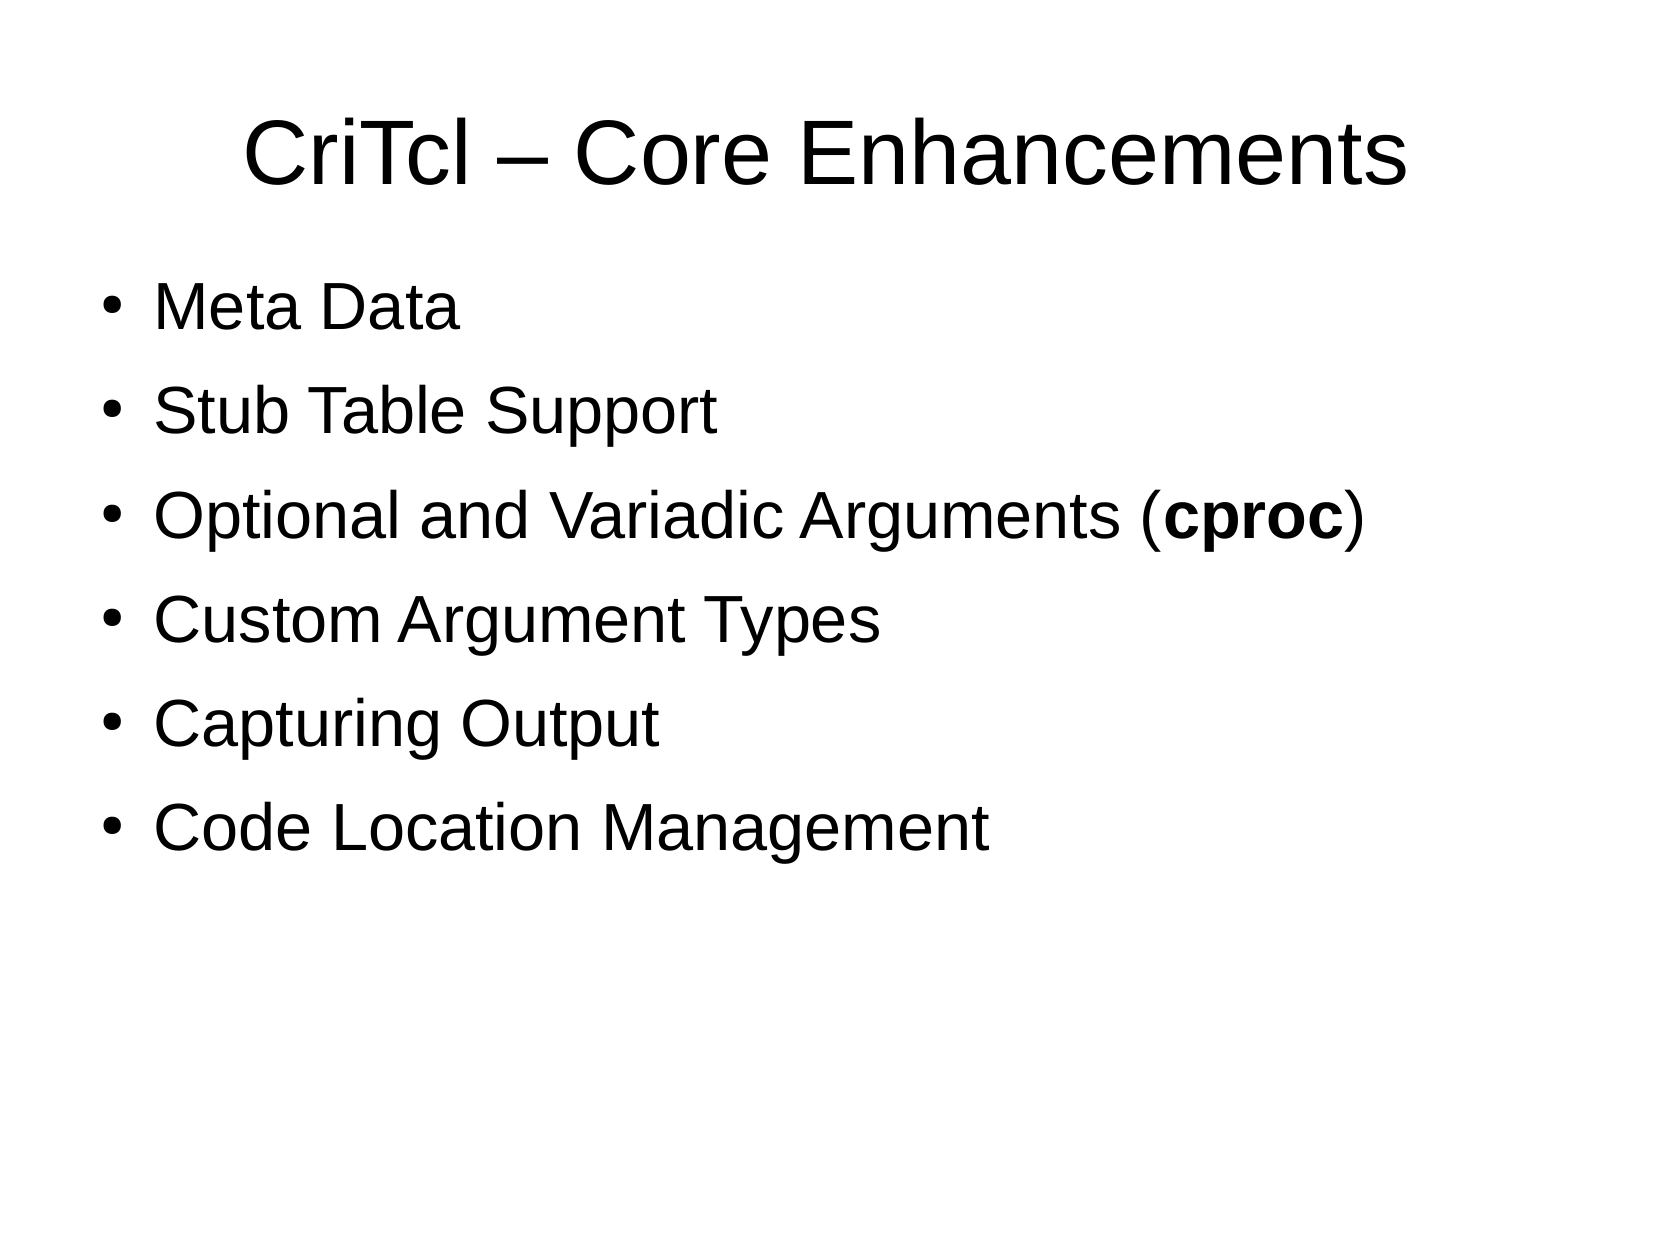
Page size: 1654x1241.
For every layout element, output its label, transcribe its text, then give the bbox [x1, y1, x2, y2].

title CriTcl – Core Enhancements [82, 56, 1571, 250]
list Meta Data Stub Table Support Optional and Variadic Arguments (cproc) Custom Argument Types Capturing Output Code Location Management [82, 268, 1571, 1172]
